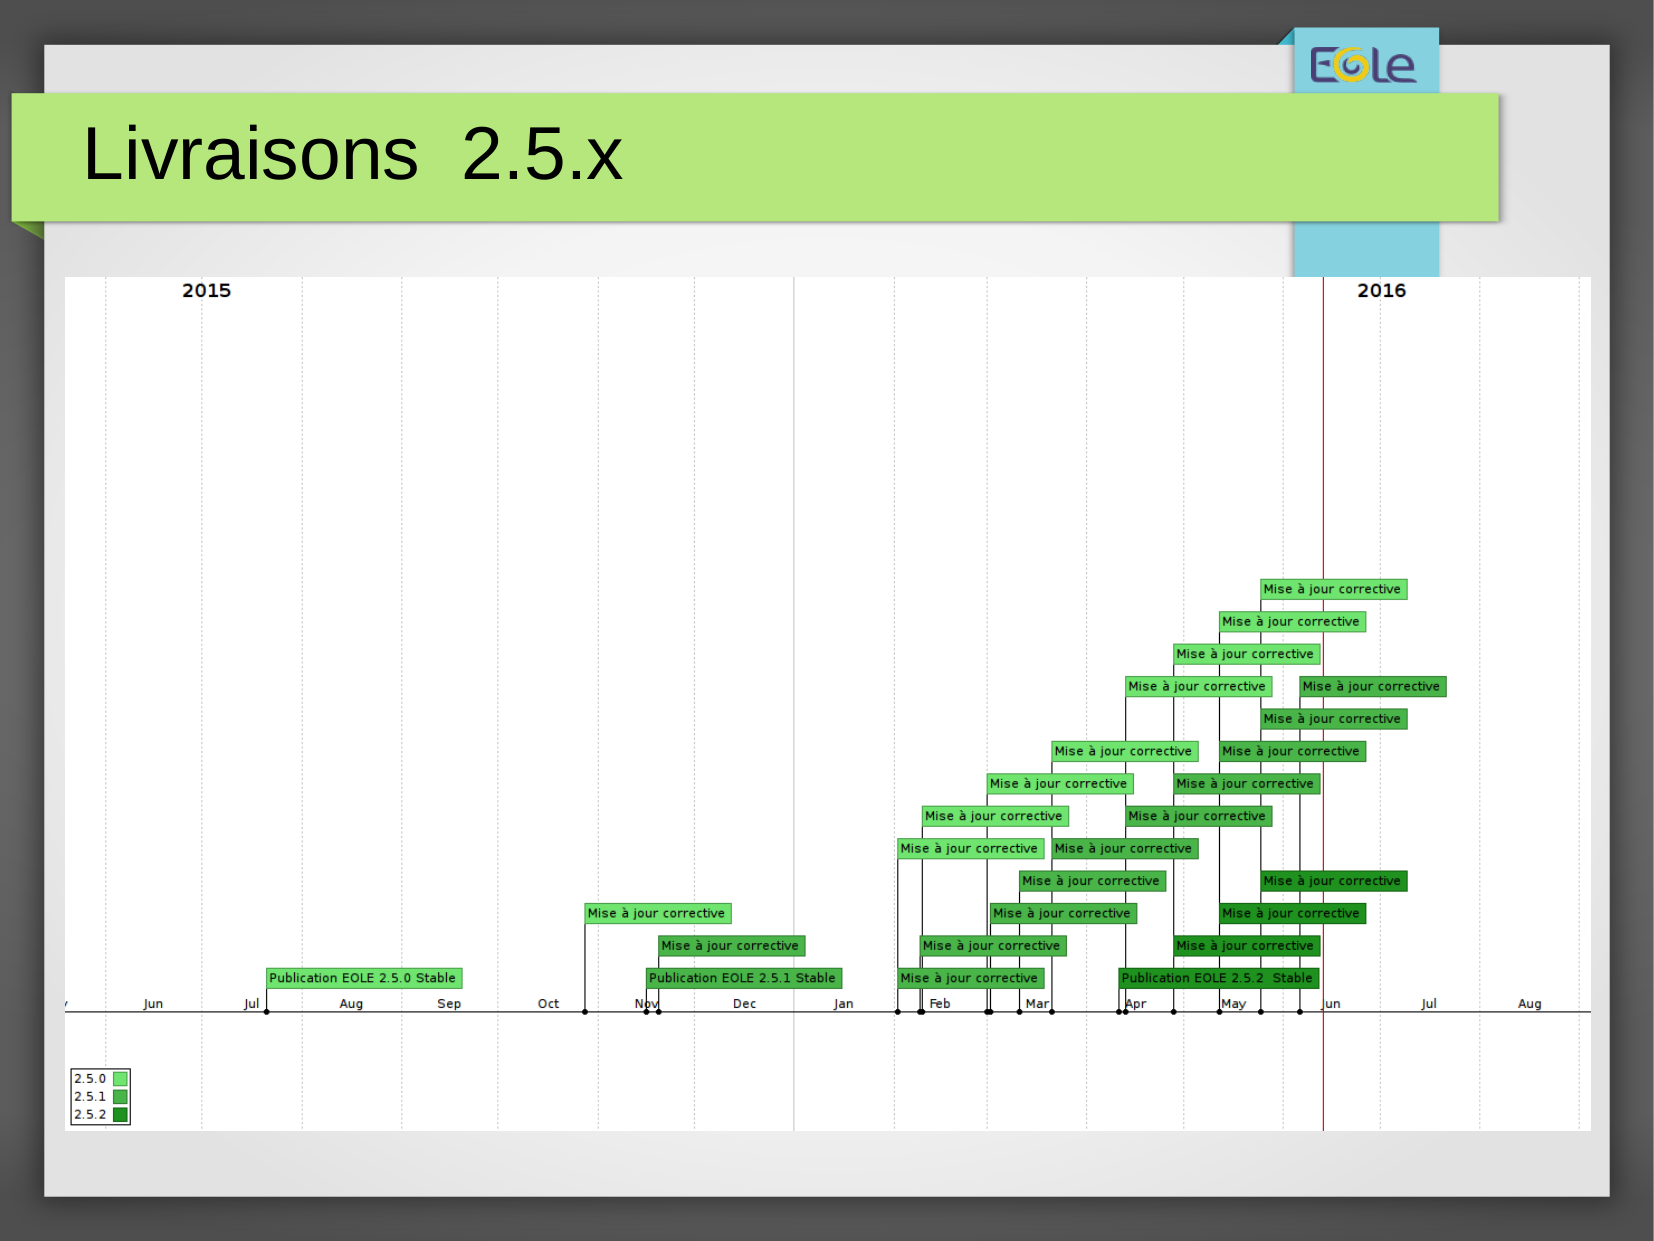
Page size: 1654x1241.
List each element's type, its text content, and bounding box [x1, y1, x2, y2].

picture [0, 0, 1654, 1241]
title Livraisons 2.5.x [82, 94, 1264, 213]
text_box [1311, 47, 1418, 83]
